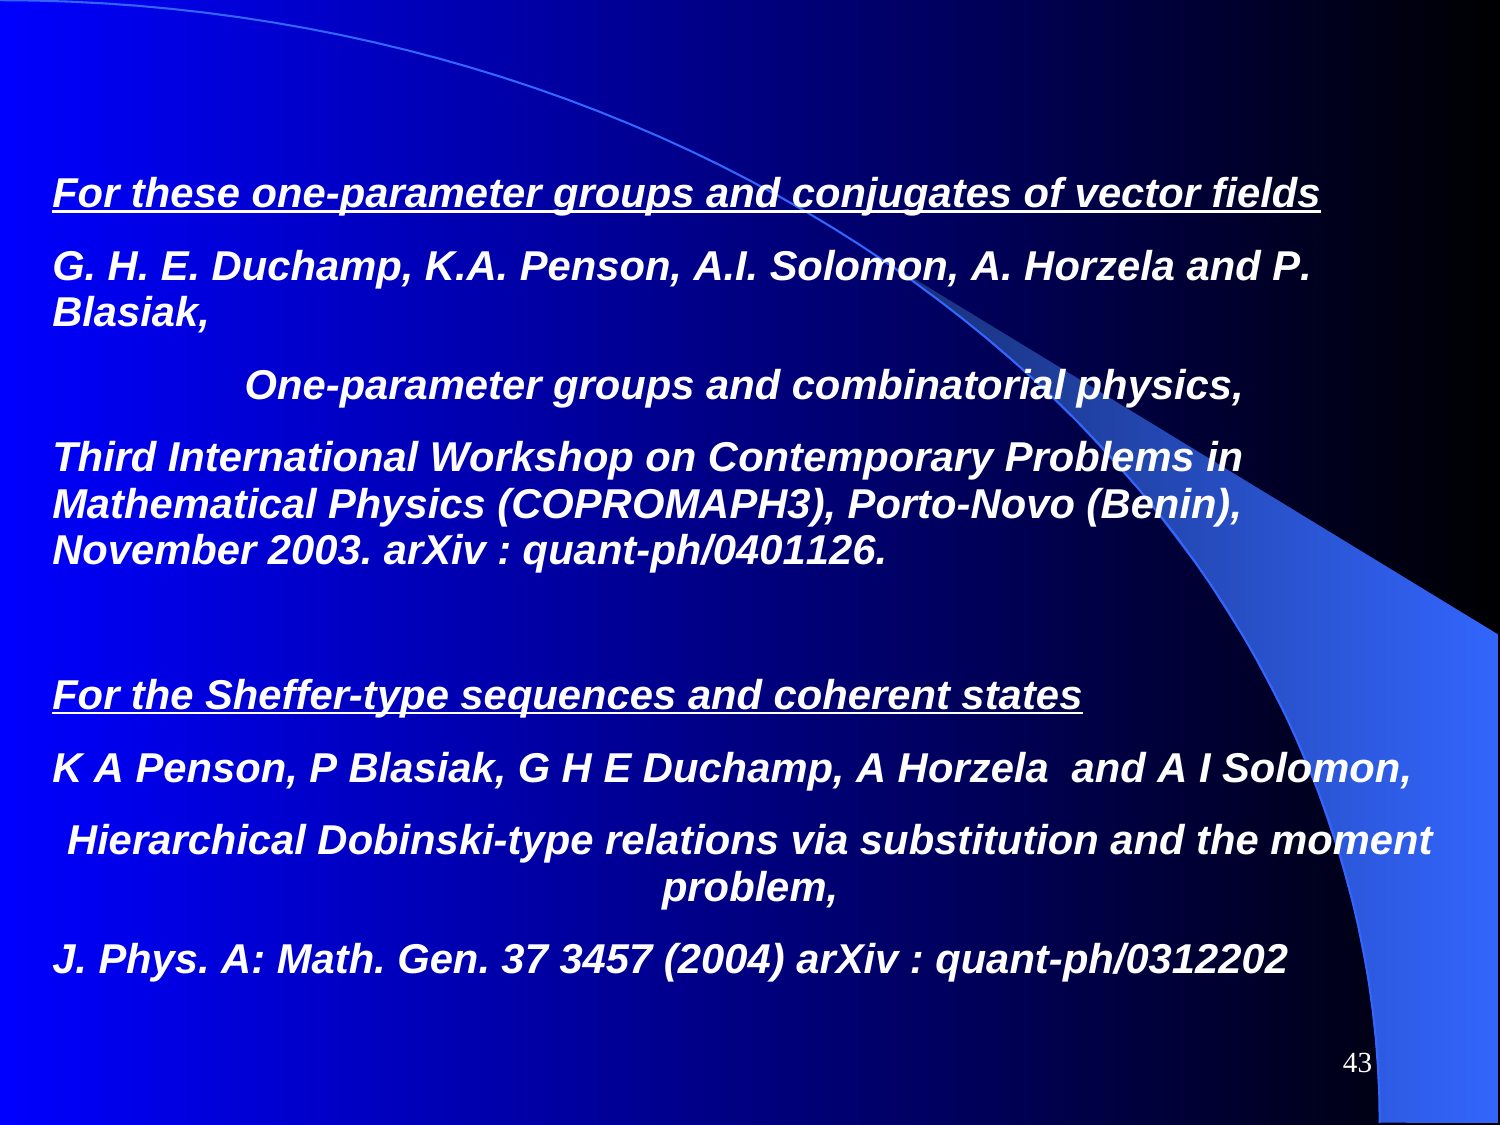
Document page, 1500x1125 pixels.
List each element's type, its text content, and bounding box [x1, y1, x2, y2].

text_box For these one-parameter groups and conjugates of vector fields G. H. E. Duchamp, K.A. Penson, A.I. Solomon, A. Horzela and P. Blasiak, One-parameter groups and combinatorial physics, Third International Workshop on Contemporary Problems in Mathematical Physics (COPROMAPH3), Porto-Novo (Benin), November 2003. arXiv : quant-ph/0401126. For the Sheffer-type sequences and coherent states K A Penson, P Blasiak, G H E Duchamp, A Horzela and A I Solomon, Hierarchical Dobinski-type relations via substitution and the moment problem, J. Phys. A: Math. Gen. 37 3457 (2004) arXiv : quant-ph/0312202 [37, 162, 1463, 991]
